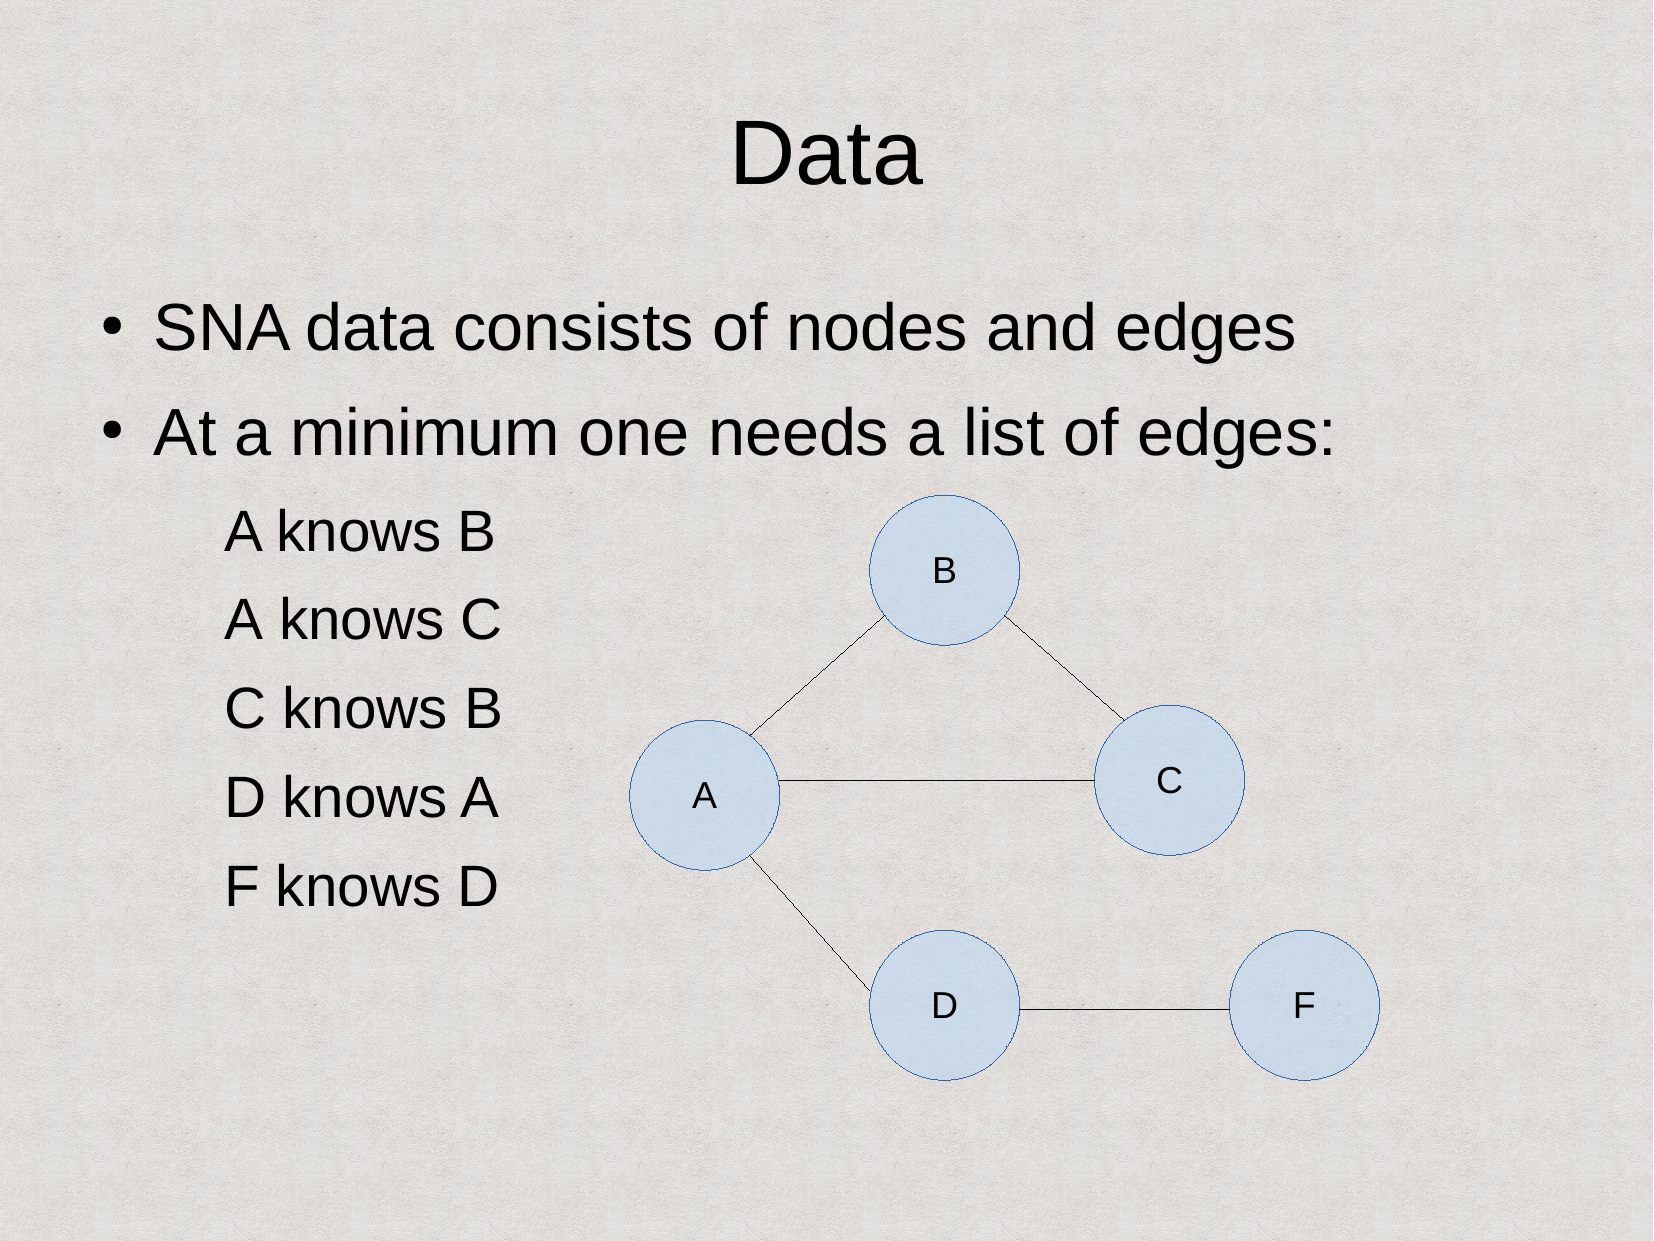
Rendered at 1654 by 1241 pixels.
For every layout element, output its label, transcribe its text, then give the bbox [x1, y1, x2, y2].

text_box B [869, 495, 1020, 646]
picture [0, 0, 1654, 1241]
text_box F [1229, 930, 1380, 1081]
title Data [82, 49, 1571, 257]
text_box C [1094, 705, 1245, 856]
text_box A [629, 720, 780, 871]
text_box D [869, 930, 1020, 1081]
list SNA data consists of nodes and edges At a minimum one needs a list of edges: A knows B A knows C C knows B D knows A F knows D [82, 290, 1571, 1010]
